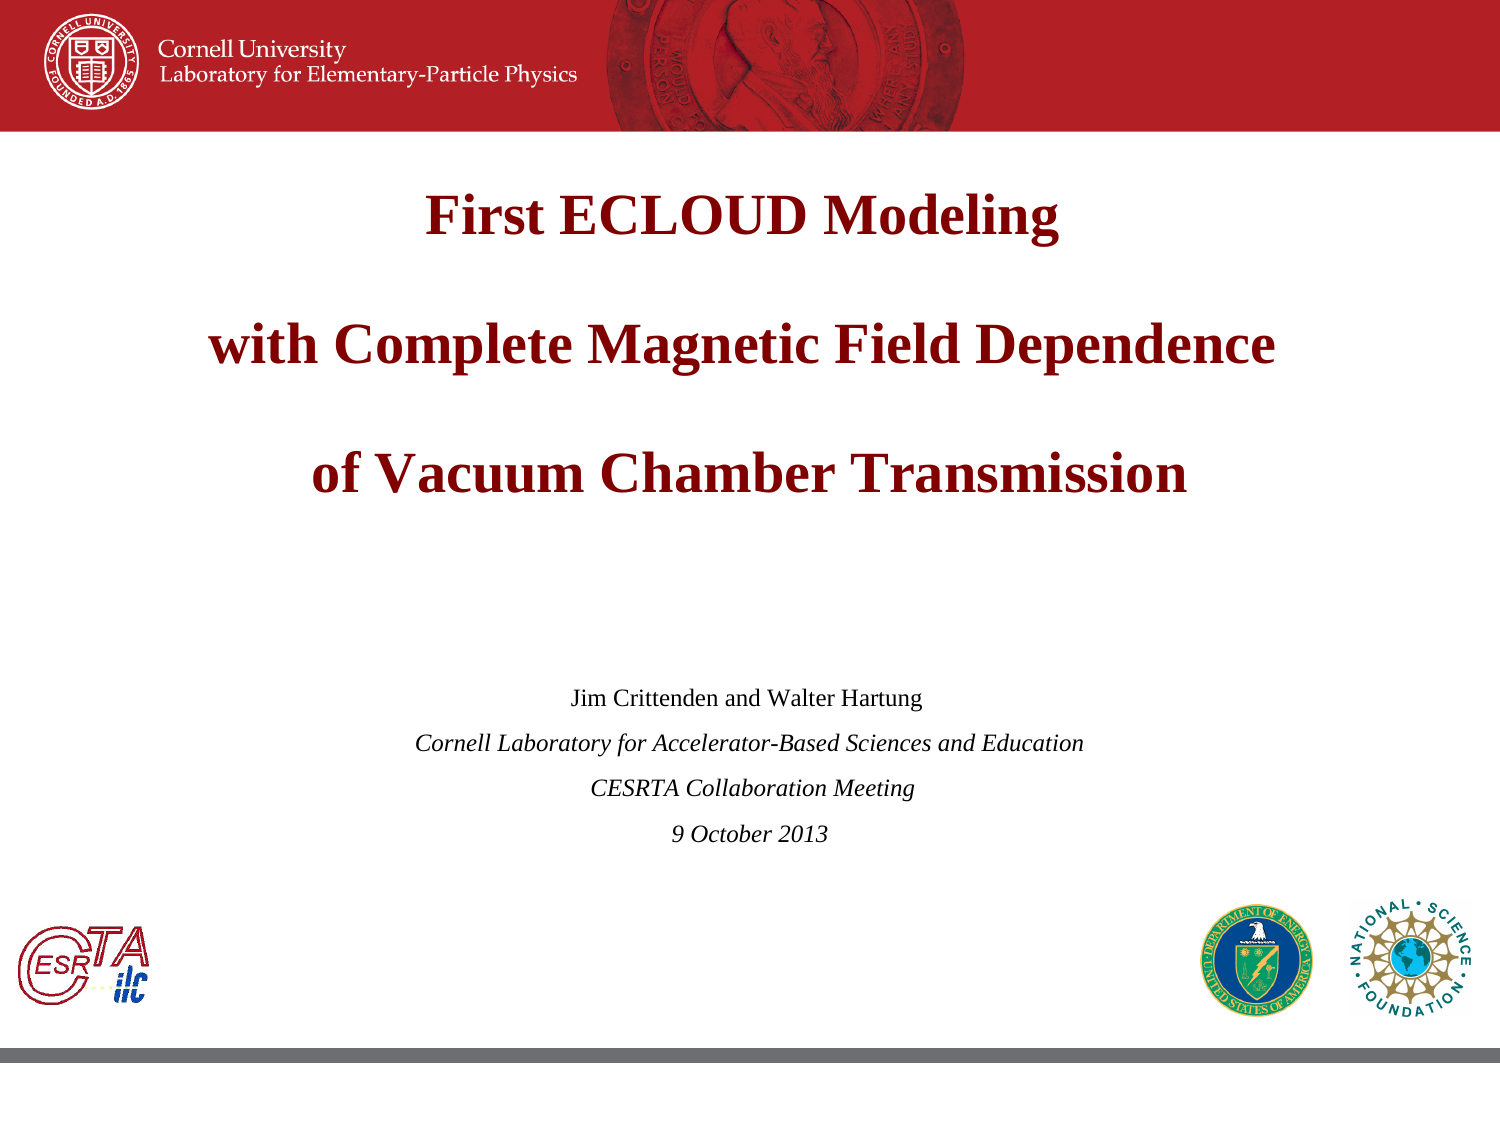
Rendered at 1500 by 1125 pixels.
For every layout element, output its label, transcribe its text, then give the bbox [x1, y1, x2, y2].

picture [0, 0, 1500, 132]
picture [1200, 904, 1313, 1017]
subtitle Jim Crittenden and Walter Hartung Cornell Laboratory for Accelerator-Based Sciences and Education CESRTA Collaboration Meeting 9 October 2013 [300, 710, 1201, 855]
title First ECLOUD Modeling with Complete Magnetic Field Dependence of Vacuum Chamber Transmission [40, 172, 1460, 710]
picture [8, 899, 151, 1036]
picture [1350, 899, 1471, 1017]
